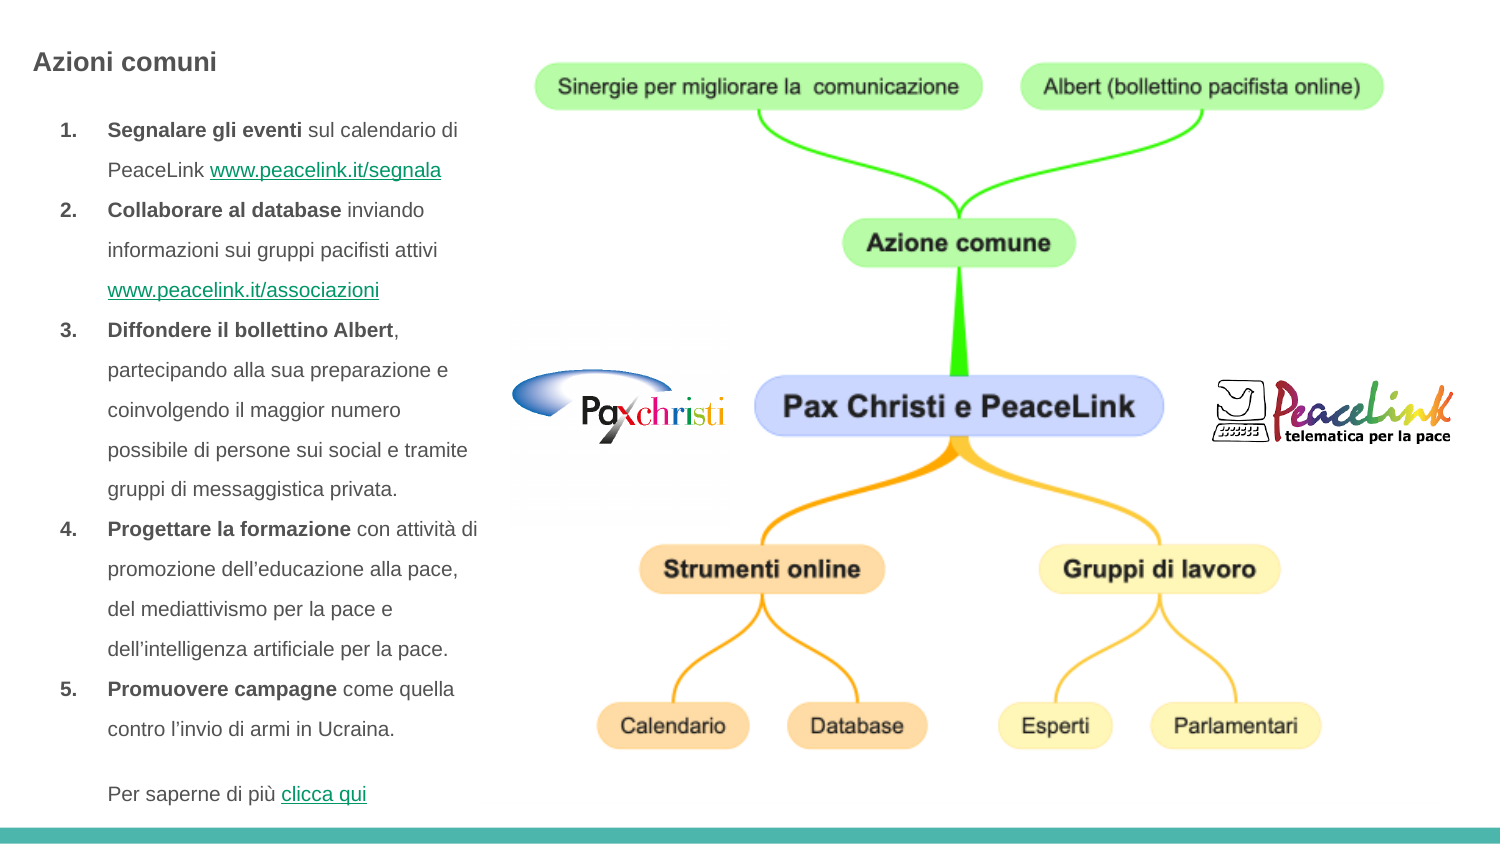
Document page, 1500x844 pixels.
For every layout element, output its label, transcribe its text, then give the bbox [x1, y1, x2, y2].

text_box Azioni comuni Segnalare gli eventi sul calendario di PeaceLink www.peacelink.it/segnala Collaborare al database inviando informazioni sui gruppi pacifisti attivi www.peacelink.it/associazioni Diffondere il bollettino Albert, partecipando alla sua preparazione e coinvolgendo il maggior numero possibile di persone sui social e tramite gruppi di messaggistica privata. Progettare la formazione con attività di promozione dell’educazione alla pace, del mediattivismo per la pace e dell’intelligenza artificiale per la pace. Promuovere campagne come quella contro l’invio di armi in Ucraina. Per saperne di più clicca qui [17, 9, 498, 811]
picture [498, 9, 1458, 804]
